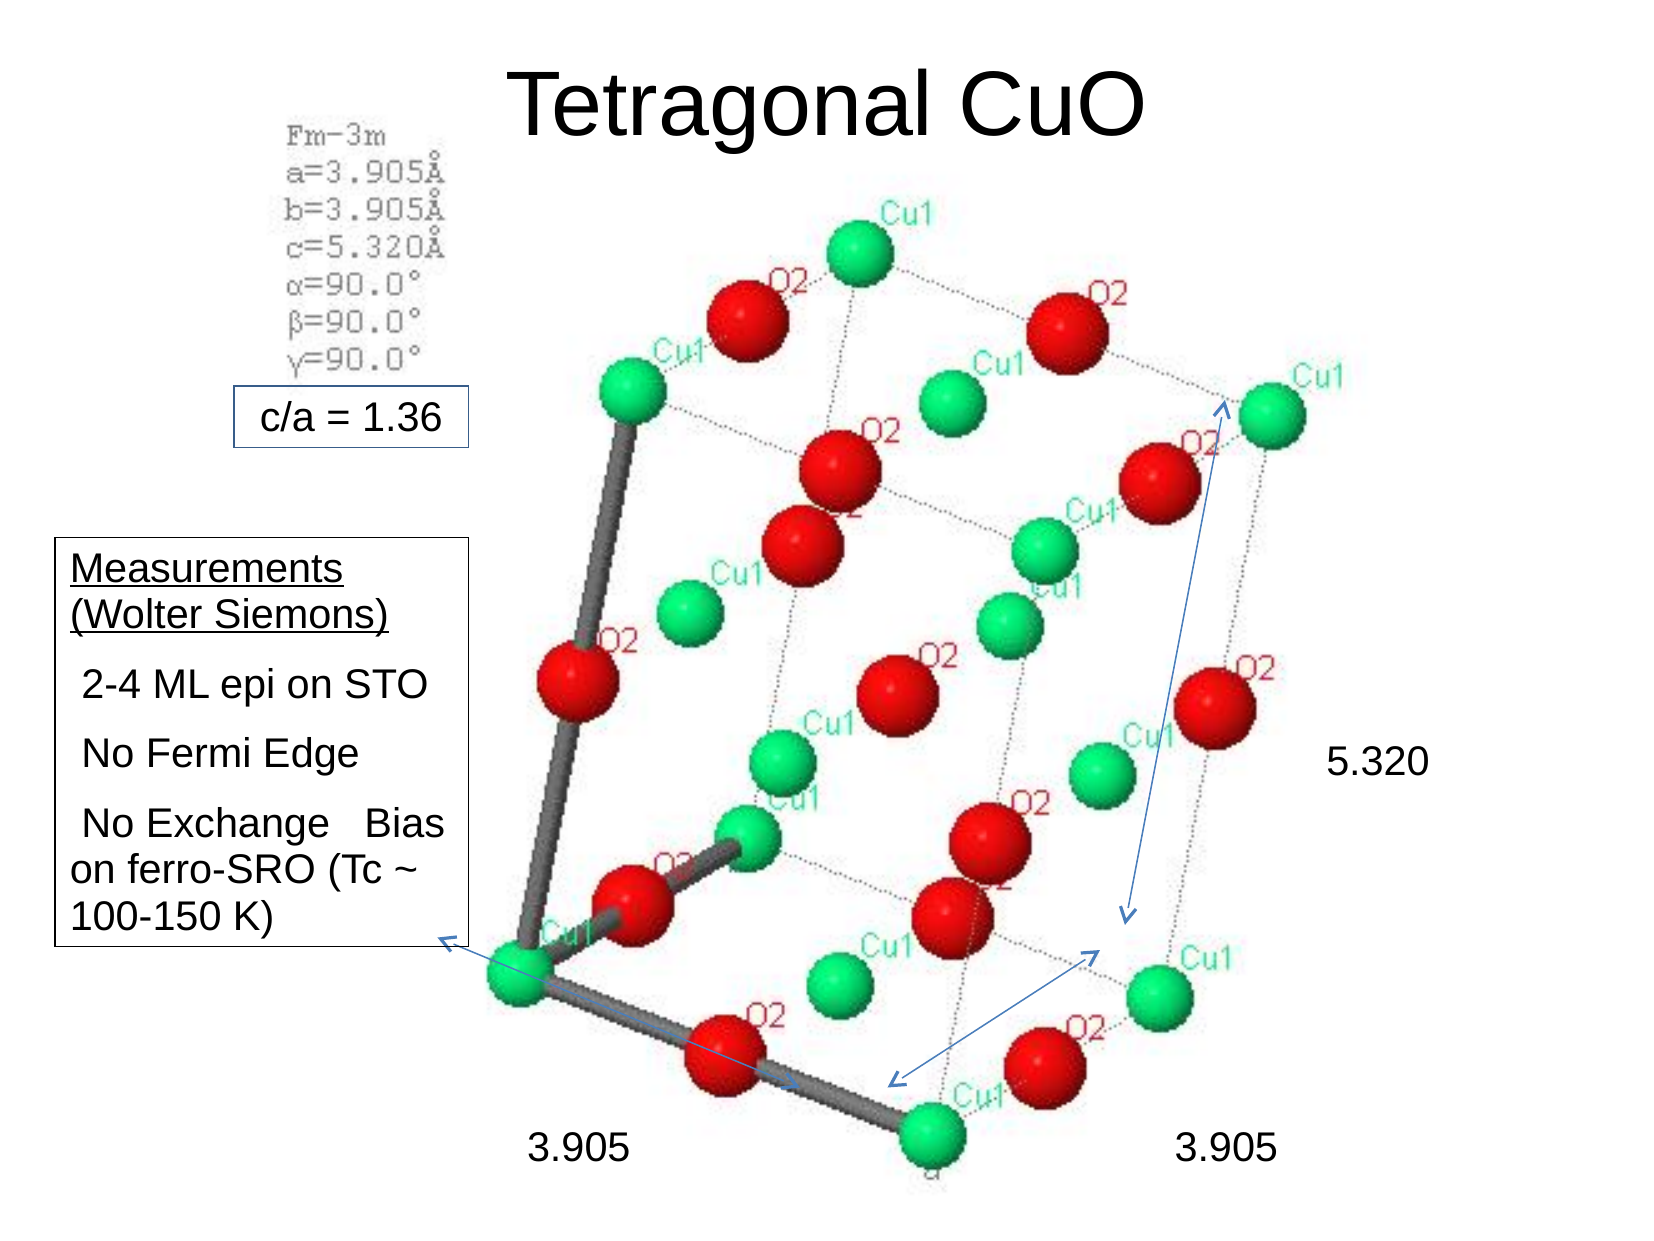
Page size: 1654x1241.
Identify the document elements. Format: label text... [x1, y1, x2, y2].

picture [248, 207, 1392, 1213]
text_box c/a = 1.36 [234, 385, 469, 448]
title Tetragonal CuO [82, 0, 1571, 207]
text_box 3.905 [1143, 1116, 1310, 1178]
text_box Measurements (Wolter Siemons) 2-4 ML epi on STO No Fermi Edge No Exchange Bias on ferro-SRO (Tc ~ 100-150 K) [55, 537, 469, 947]
text_box 3.905 [496, 1116, 662, 1178]
text_box 5.320 [1295, 730, 1461, 792]
